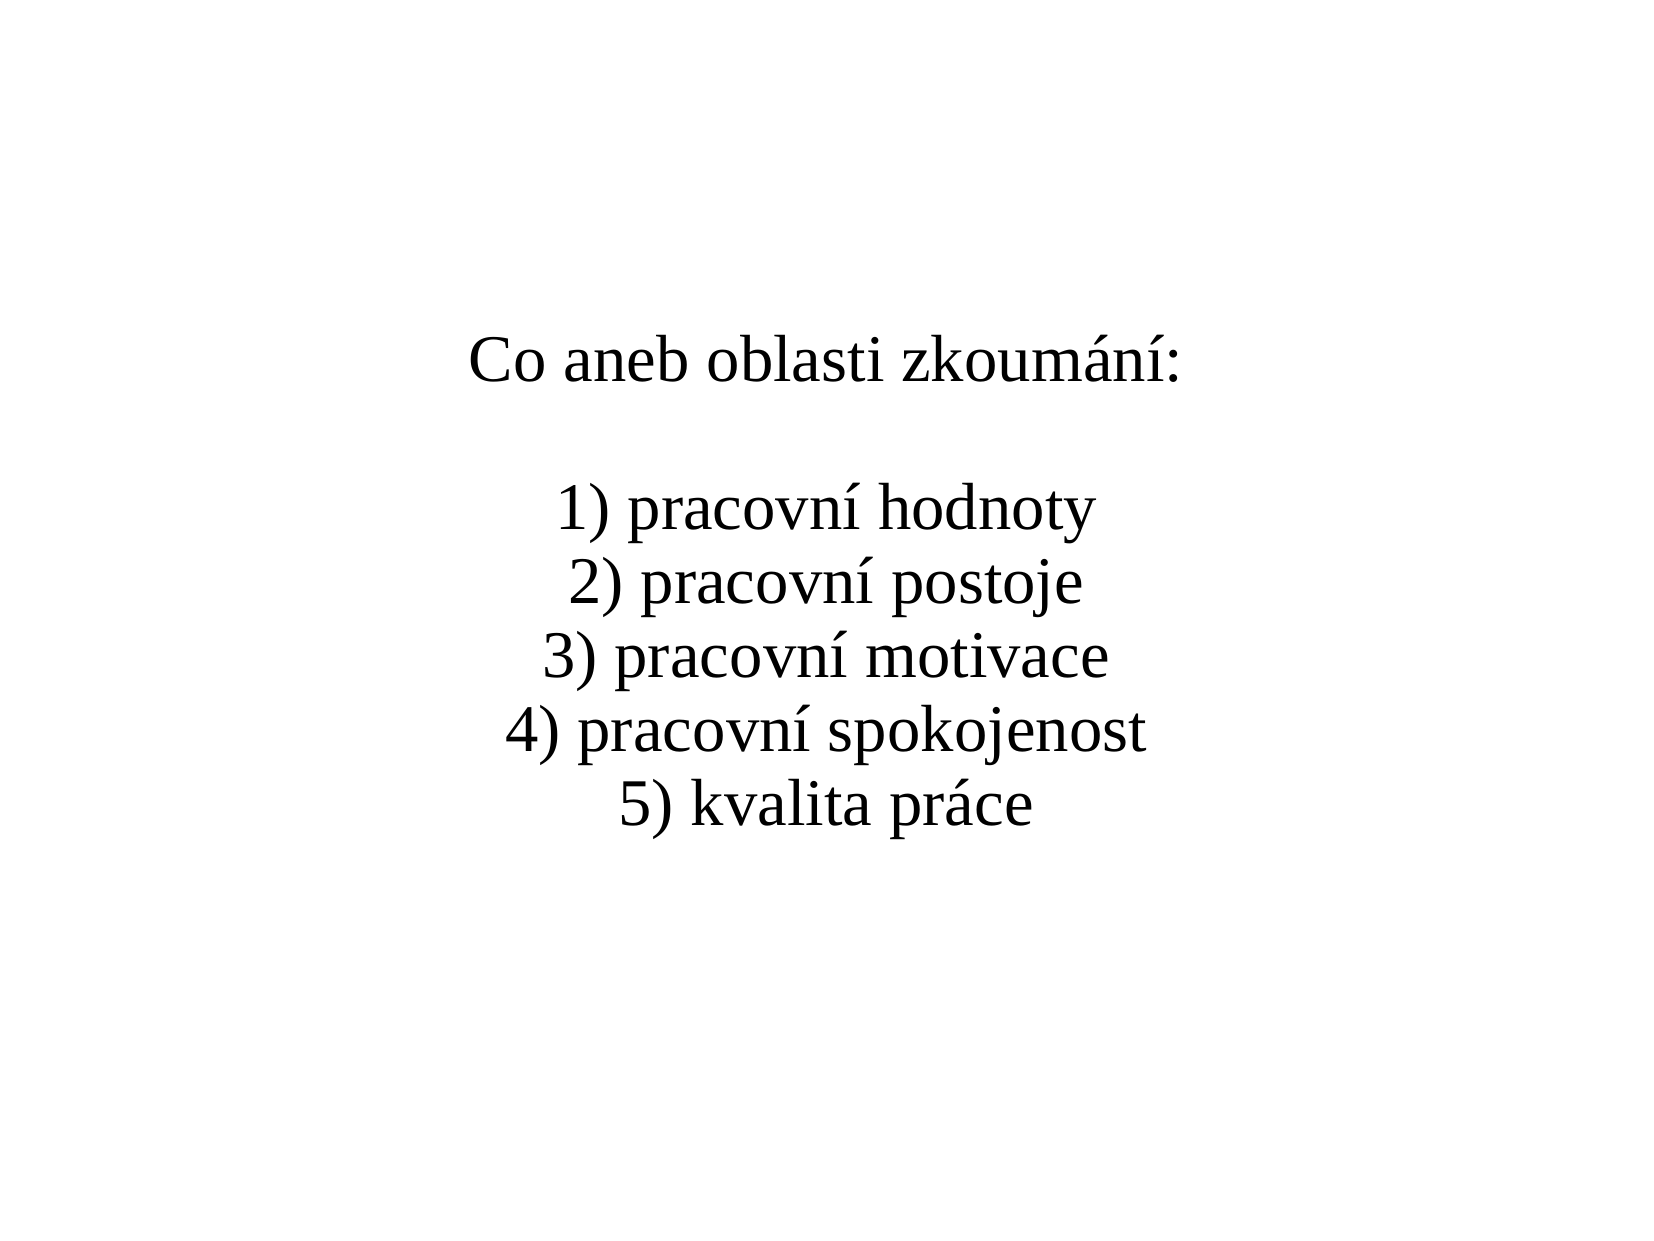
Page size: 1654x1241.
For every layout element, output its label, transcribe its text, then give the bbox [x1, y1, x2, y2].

subtitle Co aneb oblasti zkoumání: 1) pracovní hodnoty 2) pracovní postoje 3) pracovní motivace 4) pracovní spokojenost 5) kvalita práce [82, 51, 1571, 1111]
